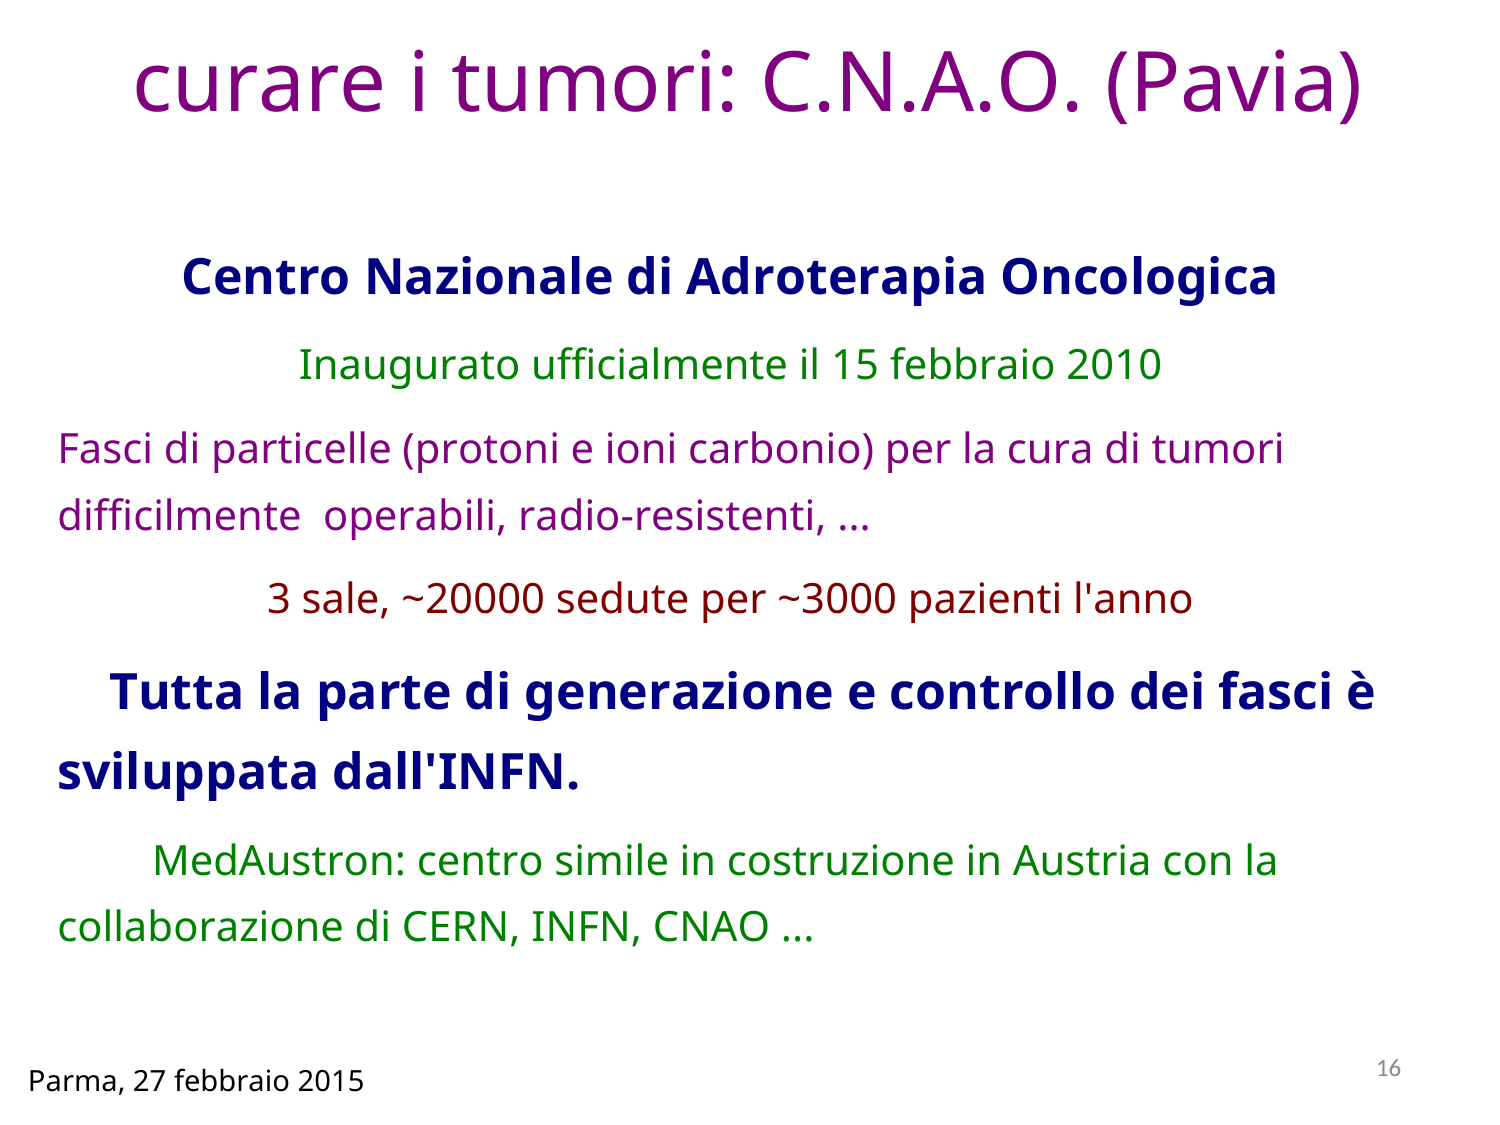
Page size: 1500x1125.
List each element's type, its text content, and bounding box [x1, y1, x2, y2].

text_box curare i tumori: C.N.A.O. (Pavia) [74, 10, 1422, 113]
text_box <number> [1074, 1042, 1417, 1095]
text_box Centro Nazionale di Adroterapia Oncologica Inaugurato ufficialmente il 15 febbraio 2010 Fasci di particelle (protoni e ioni carbonio) per la cura di tumori difficilmente operabili, radio-resistenti, ... 3 sale, ~20000 sedute per ~3000 pazienti l'anno Tutta la parte di generazione e controllo dei fasci è sviluppata dall'INFN. MedAustron: centro simile in costruzione in Austria con la collaborazione di CERN, INFN, CNAO ... [57, 128, 1405, 1046]
